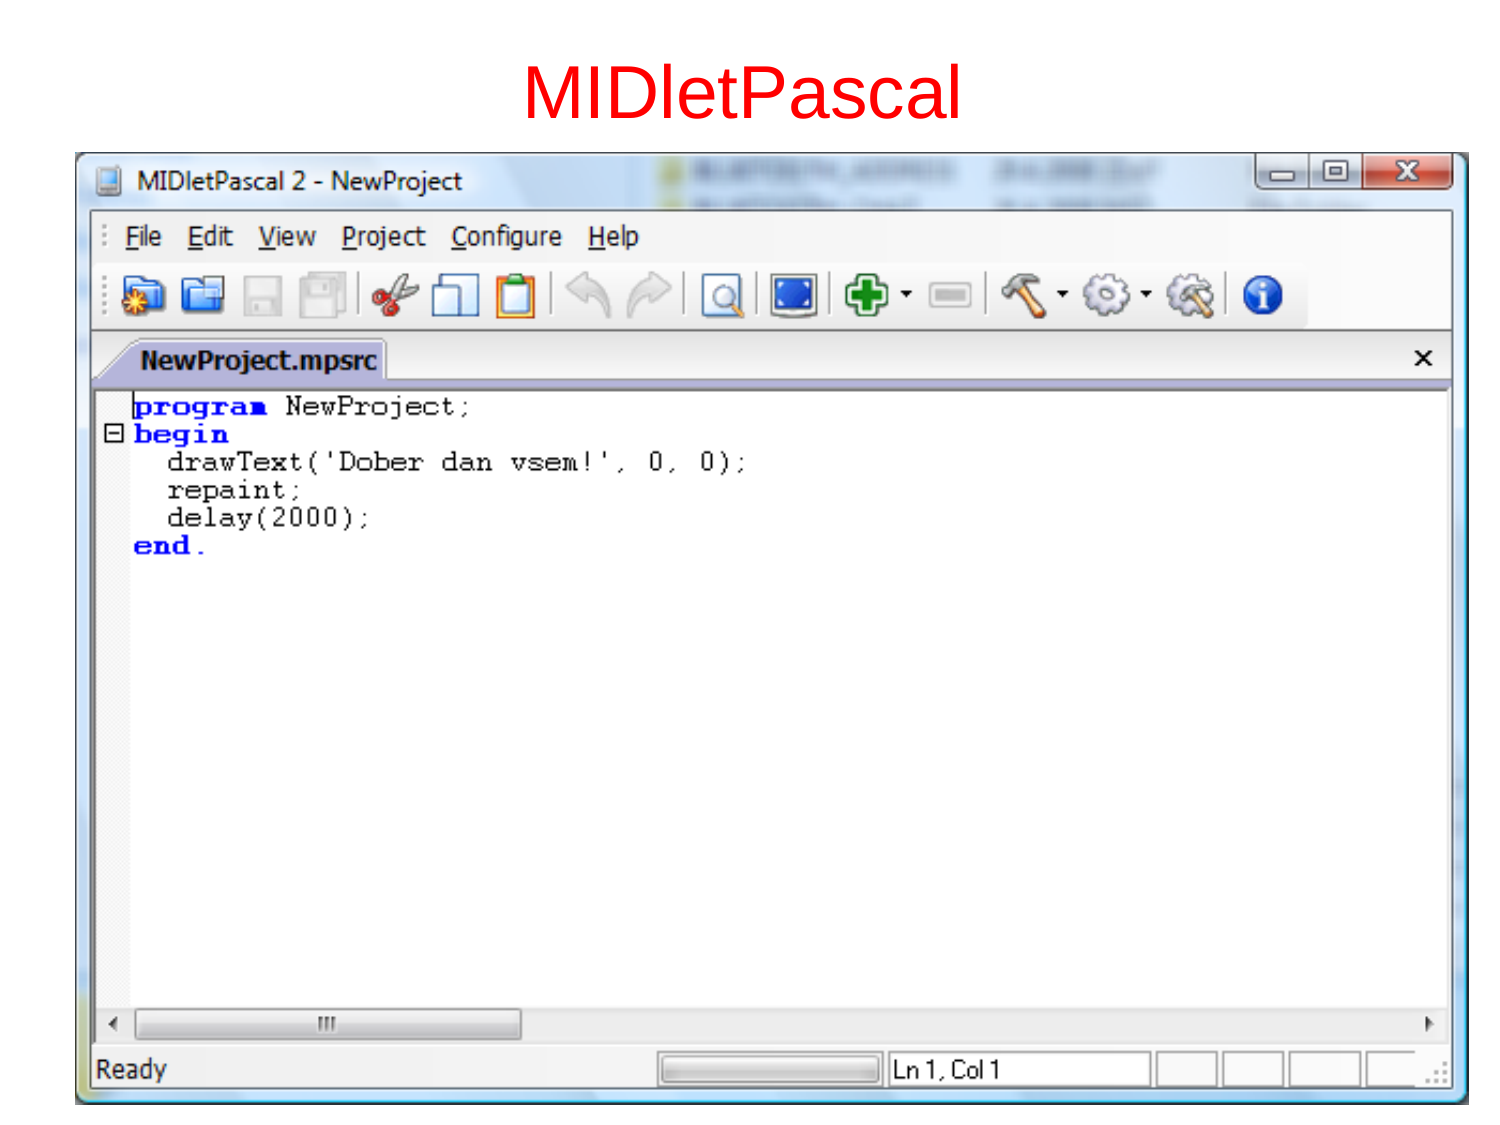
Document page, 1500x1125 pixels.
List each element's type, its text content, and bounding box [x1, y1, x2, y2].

picture [75, 152, 1469, 1105]
title MIDletPascal [105, 35, 1381, 141]
